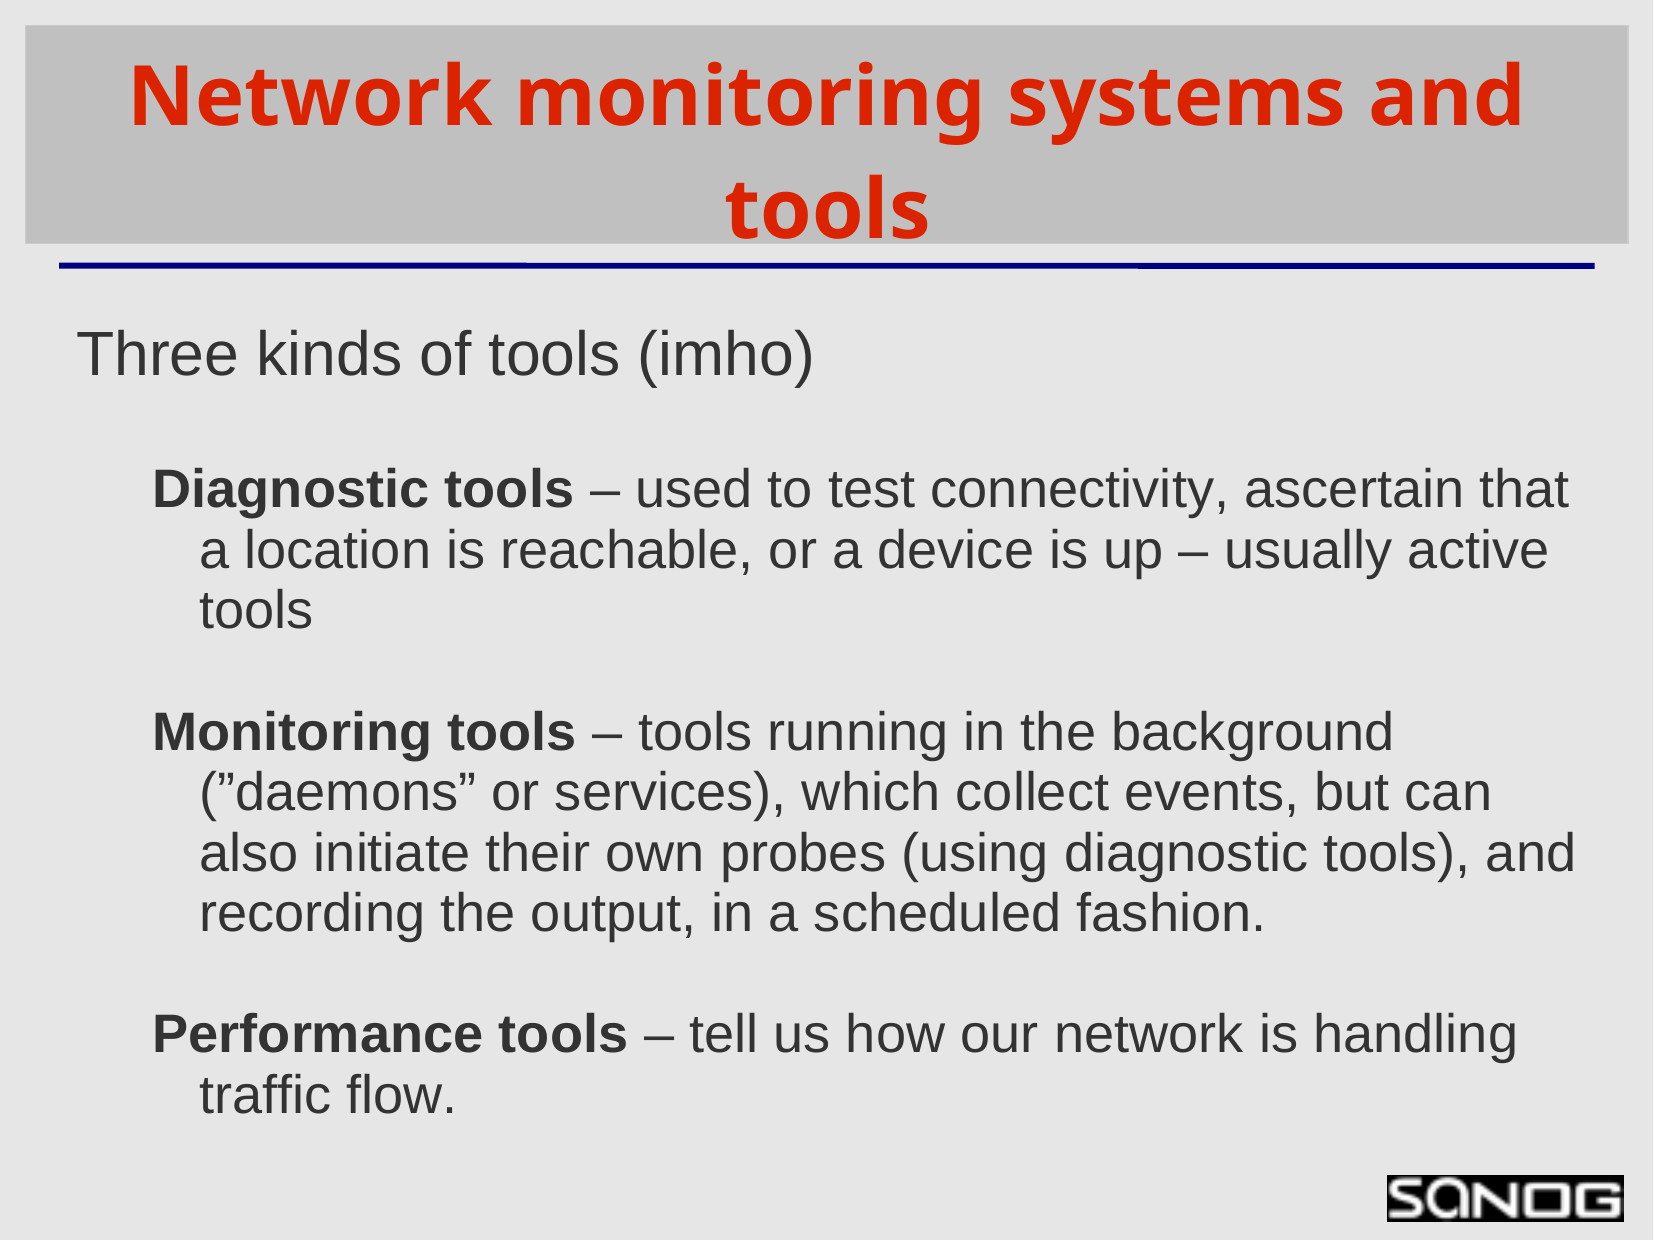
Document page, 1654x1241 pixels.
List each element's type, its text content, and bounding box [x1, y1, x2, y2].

picture [1387, 1175, 1624, 1222]
title Network monitoring systems and tools [121, 46, 1534, 254]
list Three kinds of tools (imho) Diagnostic tools – used to test connectivity, ascertain that a location is reachable, or a device is up – usually active tools Monitoring tools – tools running in the background (”daemons” or services), which collect events, but can also initiate their own probes (using diagnostic tools), and recording the output, in a scheduled fashion. Performance tools – tell us how our network is handling traffic flow. [59, 322, 1595, 1132]
